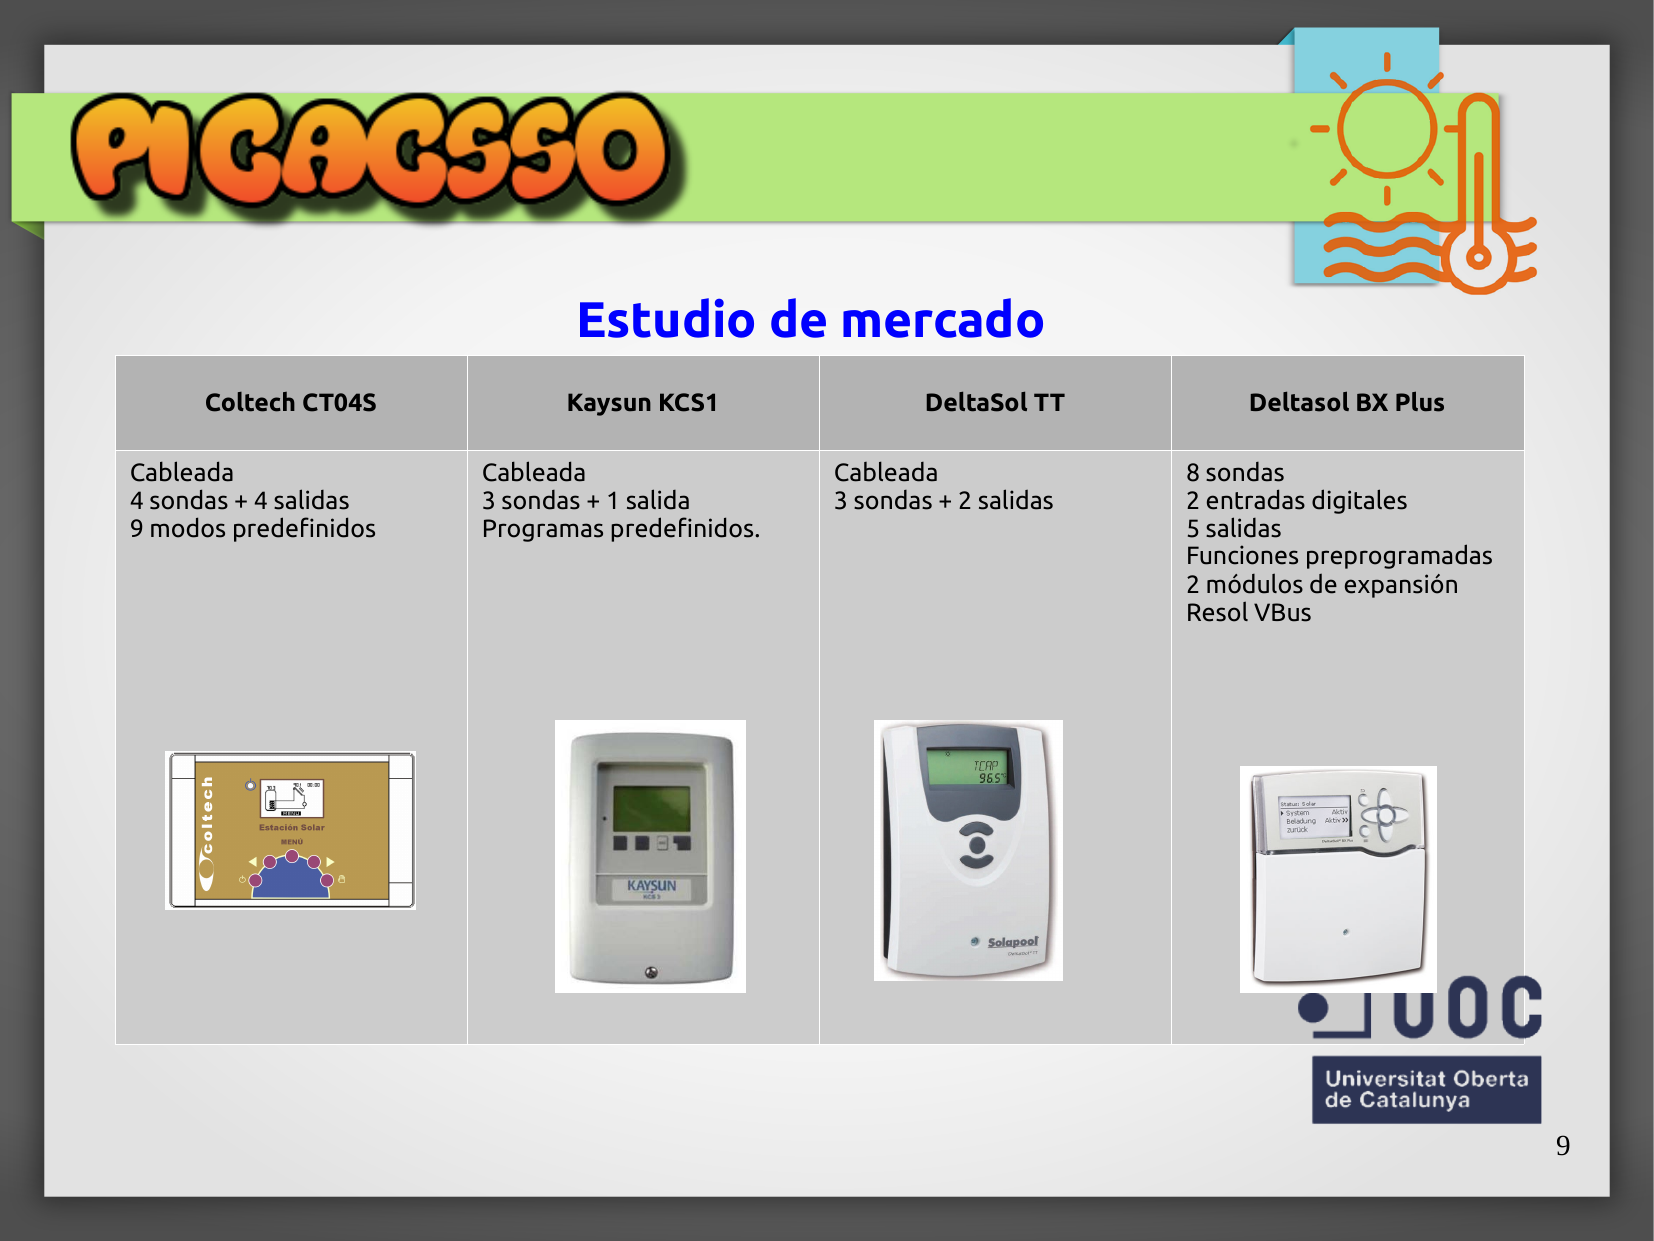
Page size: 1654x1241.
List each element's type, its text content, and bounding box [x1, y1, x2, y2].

table_cell Cableada 4 sondas + 4 salidas 9 modos predefinidos [116, 451, 467, 1044]
table_header Coltech CT04S [116, 356, 467, 450]
table_header Deltasol BX Plus [1172, 356, 1524, 450]
table_cell Cableada 3 sondas + 1 salida Programas predefinidos. [468, 451, 819, 1044]
table_header Kaysun KCS1 [468, 356, 819, 450]
text_box Estudio de mercado [121, 283, 1501, 355]
table_cell 8 sondas 2 entradas digitales 5 salidas Funciones preprogramadas 2 módulos de expansión Resol VBus [1172, 451, 1524, 1044]
table_cell Cableada 3 sondas + 2 salidas [820, 451, 1171, 1044]
picture [0, 0, 1654, 1241]
table_header DeltaSol TT [820, 356, 1171, 450]
